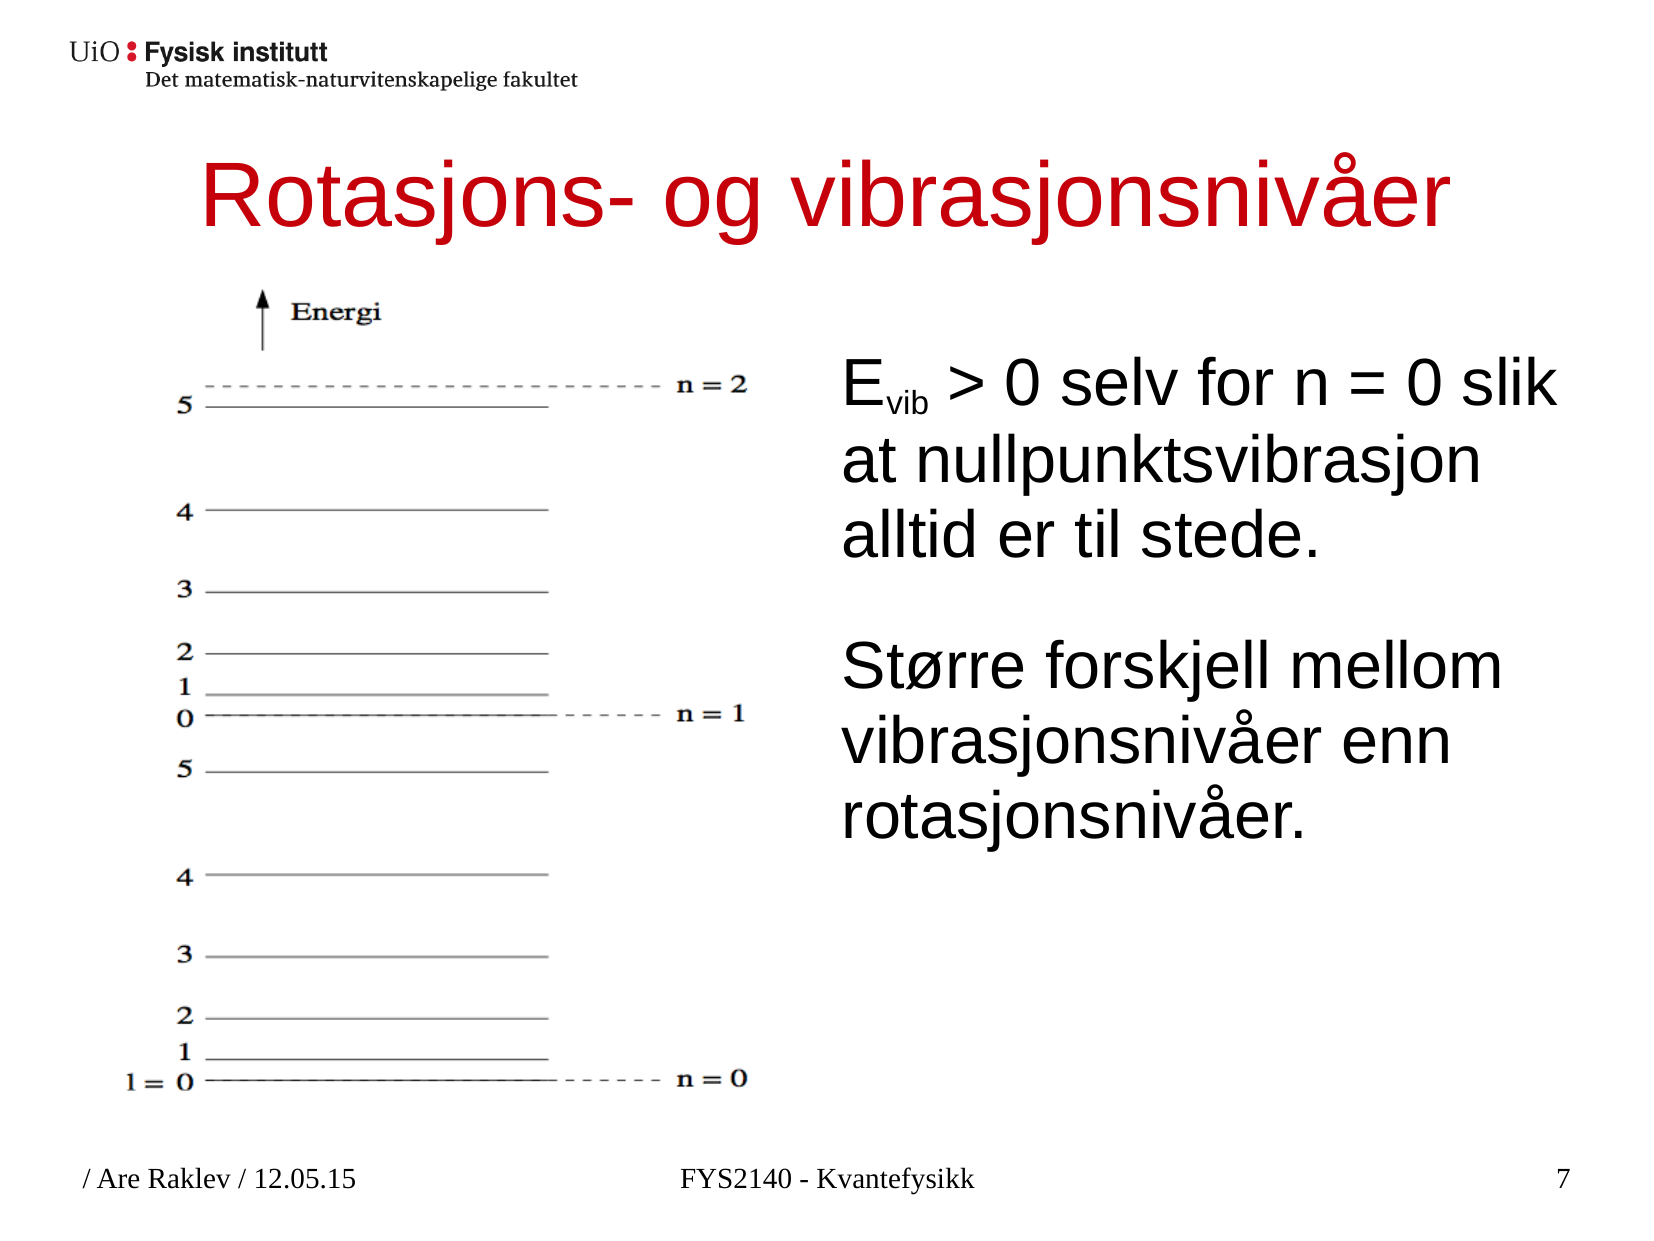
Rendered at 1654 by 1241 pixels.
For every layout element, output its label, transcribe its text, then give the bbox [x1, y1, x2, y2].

picture [93, 270, 831, 1137]
text_box Større forskjell mellom vibrasjonsnivåer enn rotasjonsnivåer. [827, 621, 1576, 860]
text_box Evib > 0 selv for n = 0 slik at nullpunktsvibrasjon alltid er til stede. [827, 337, 1576, 579]
title Rotasjons- og vibrasjonsnivåer [82, 90, 1571, 298]
picture [68, 37, 581, 93]
